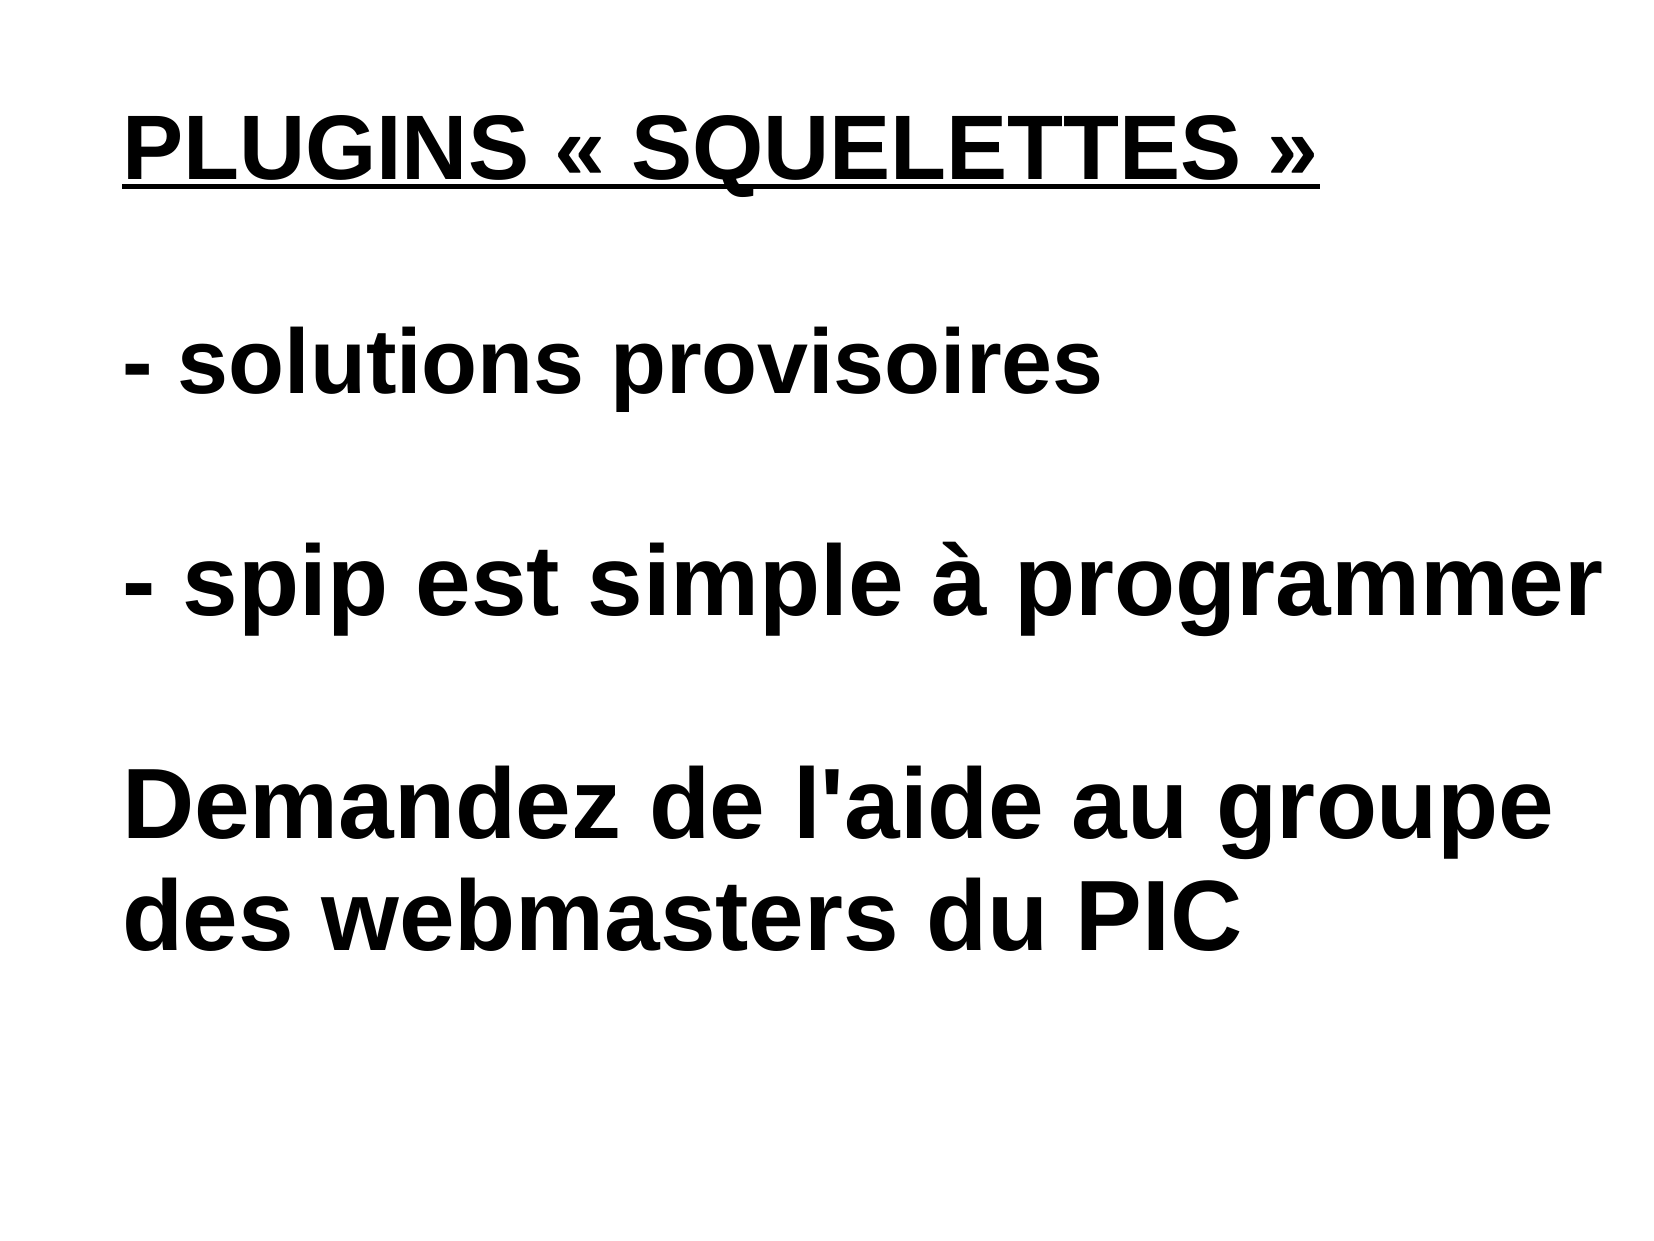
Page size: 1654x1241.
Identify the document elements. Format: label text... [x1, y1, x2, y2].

text_box PLUGINS « SQUELETTES » - solutions provisoires - spip est simple à programmer Demandez de l'aide au groupe des webmasters du PIC [107, 89, 1633, 980]
